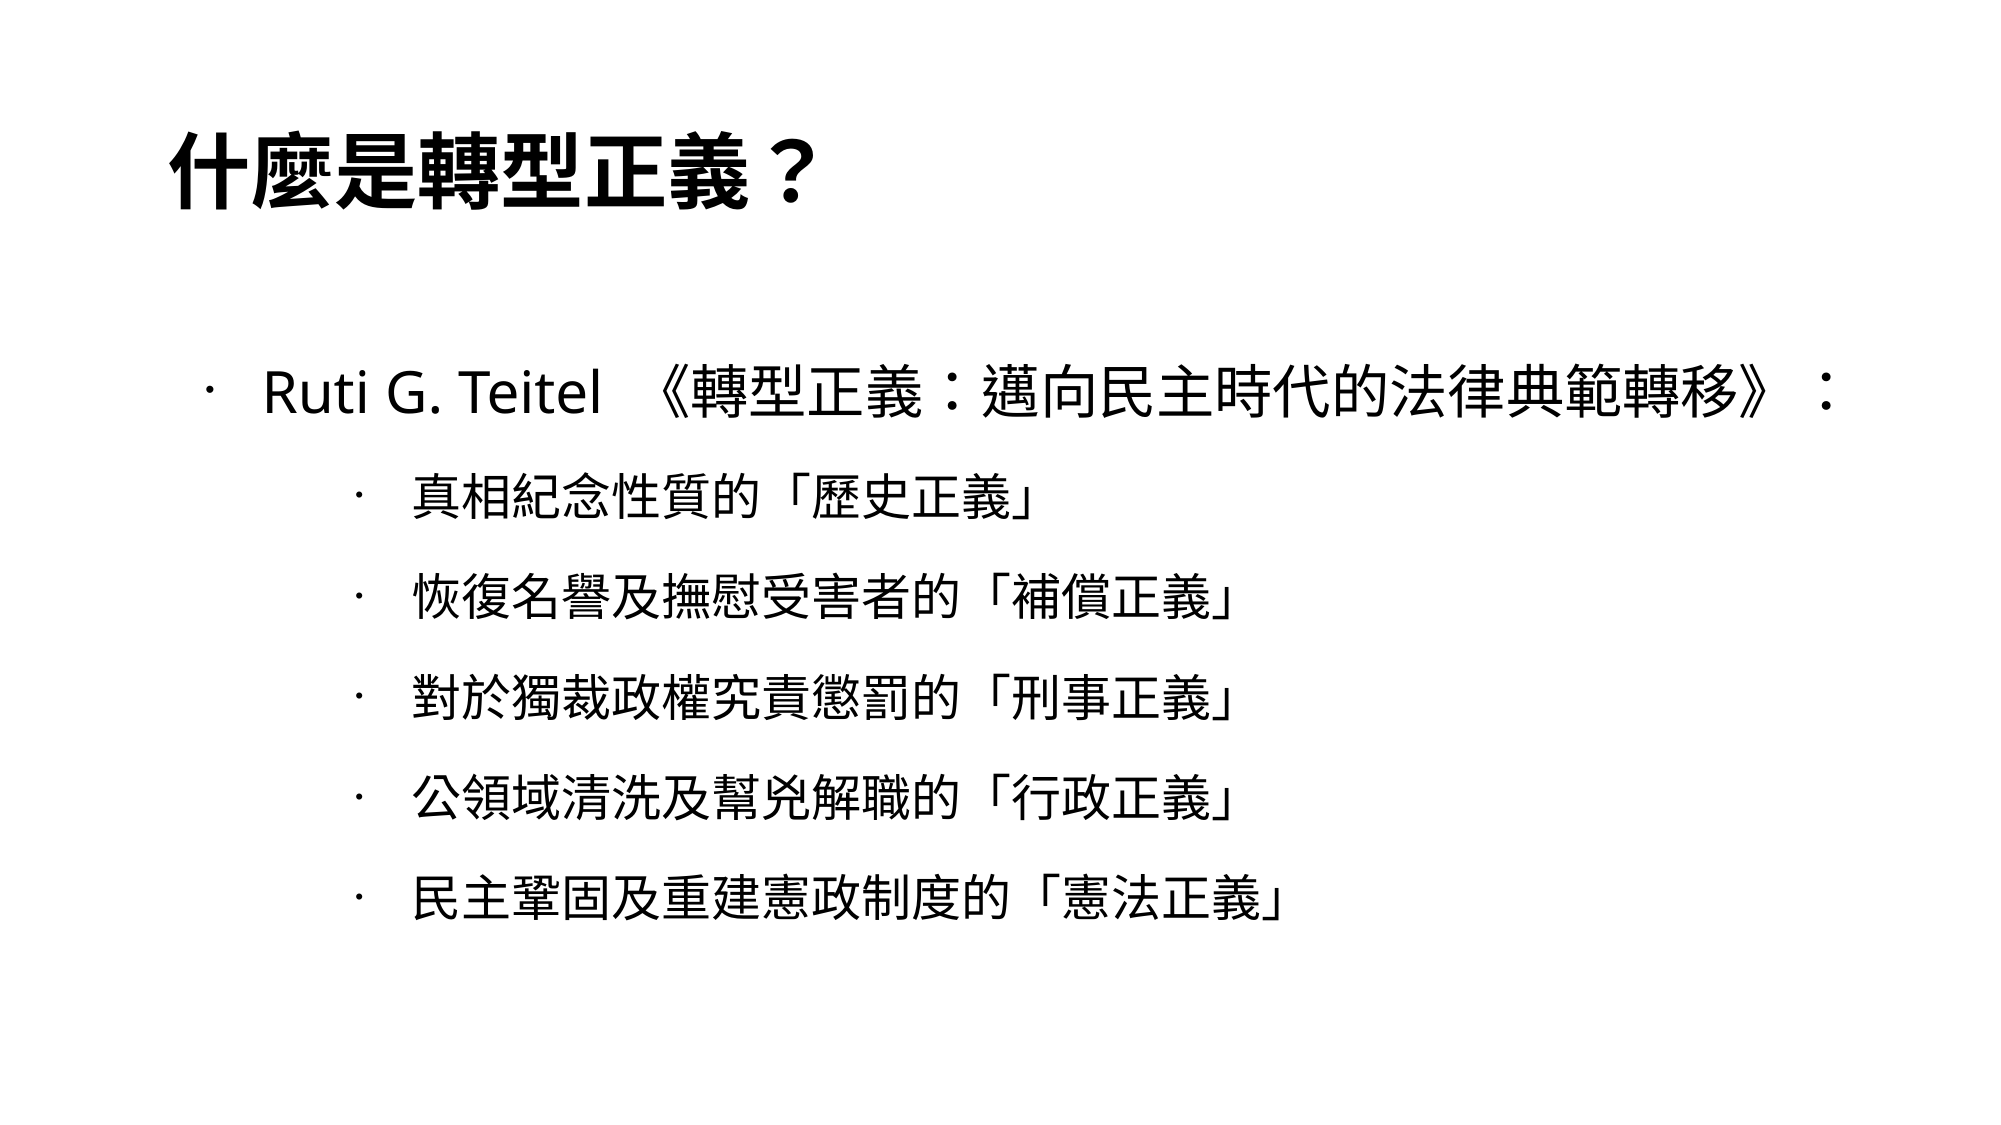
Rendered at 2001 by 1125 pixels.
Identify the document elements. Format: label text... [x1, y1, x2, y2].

title 什麼是轉型正義？ [152, 122, 1692, 222]
list Ruti G. Teitel 《轉型正義：邁向民主時代的法律典範轉移》： 真相紀念性質的「歷史正義」 恢復名譽及撫慰受害者的「補償正義」 對於獨裁政權究責懲罰的「刑事正義」 公領域清洗及幫兇解職的「行政正義」 民主鞏固及重建憲政制度的「憲法正義」 [152, 312, 1863, 976]
